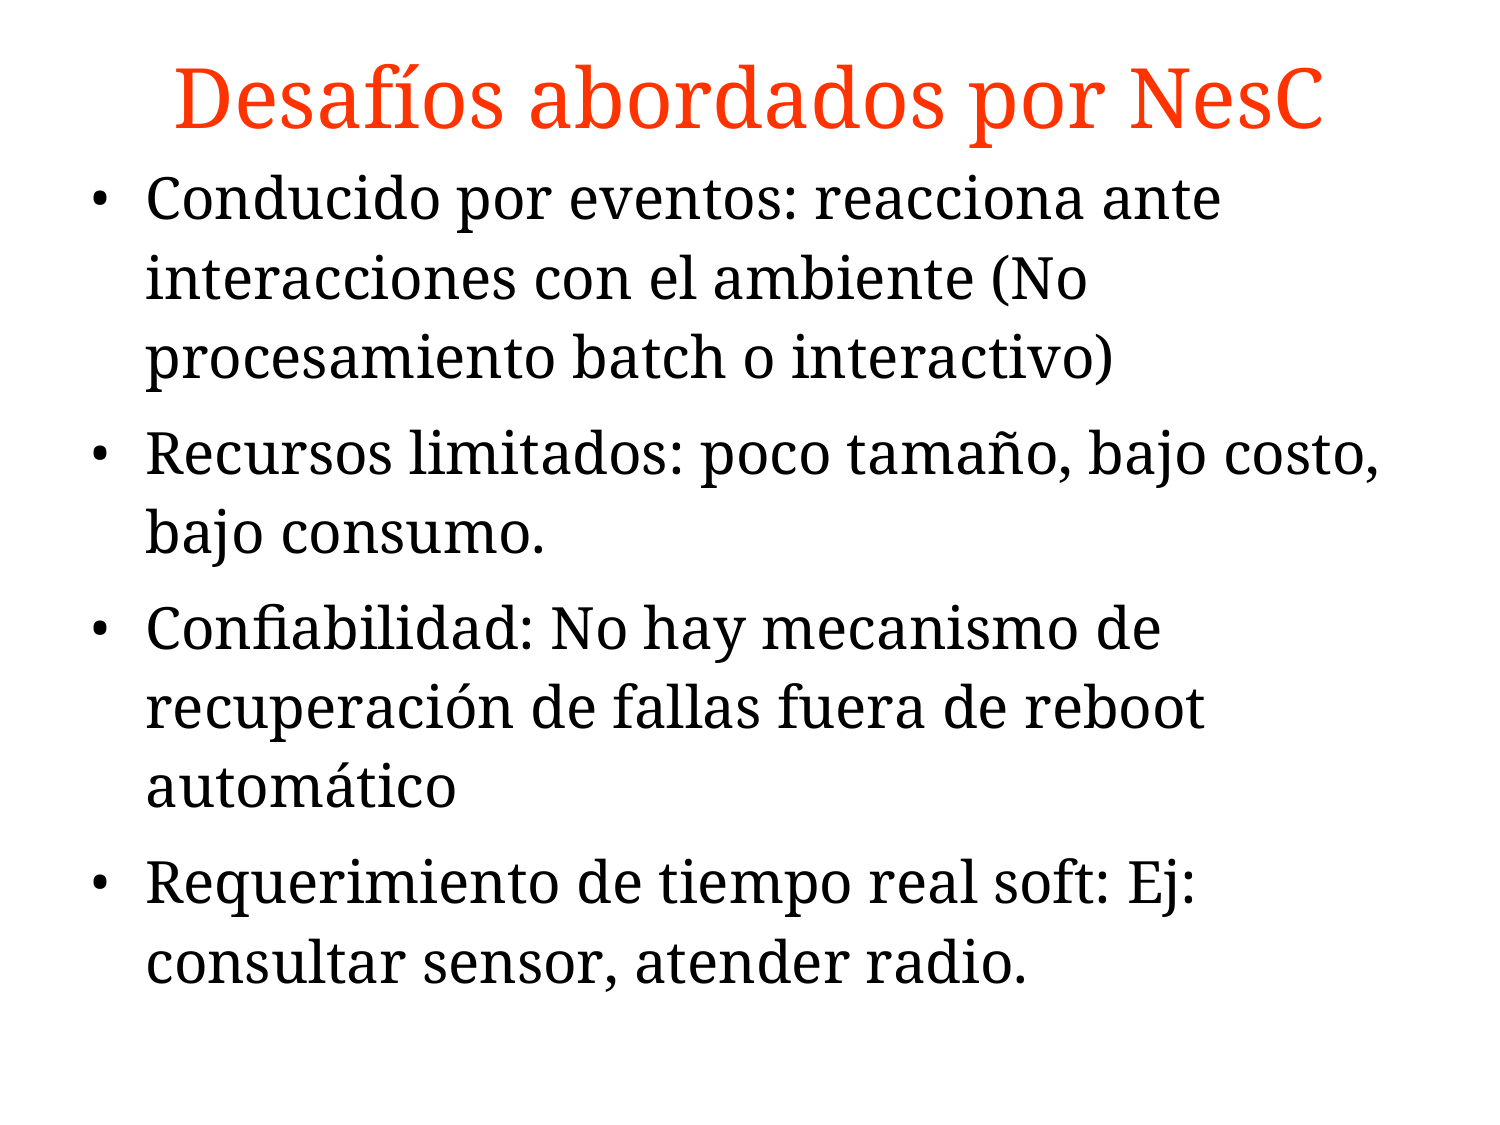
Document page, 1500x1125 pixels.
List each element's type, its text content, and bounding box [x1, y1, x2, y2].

list Conducido por eventos: reacciona ante interacciones con el ambiente (No procesamiento batch o interactivo) Recursos limitados: poco tamaño, bajo costo, bajo consumo. Confiabilidad: No hay mecanismo de recuperación de fallas fuera de reboot automático Requerimiento de tiempo real soft: Ej: consultar sensor, atender radio. [74, 149, 1425, 1021]
title Desafíos abordados por NesC [74, 34, 1425, 149]
